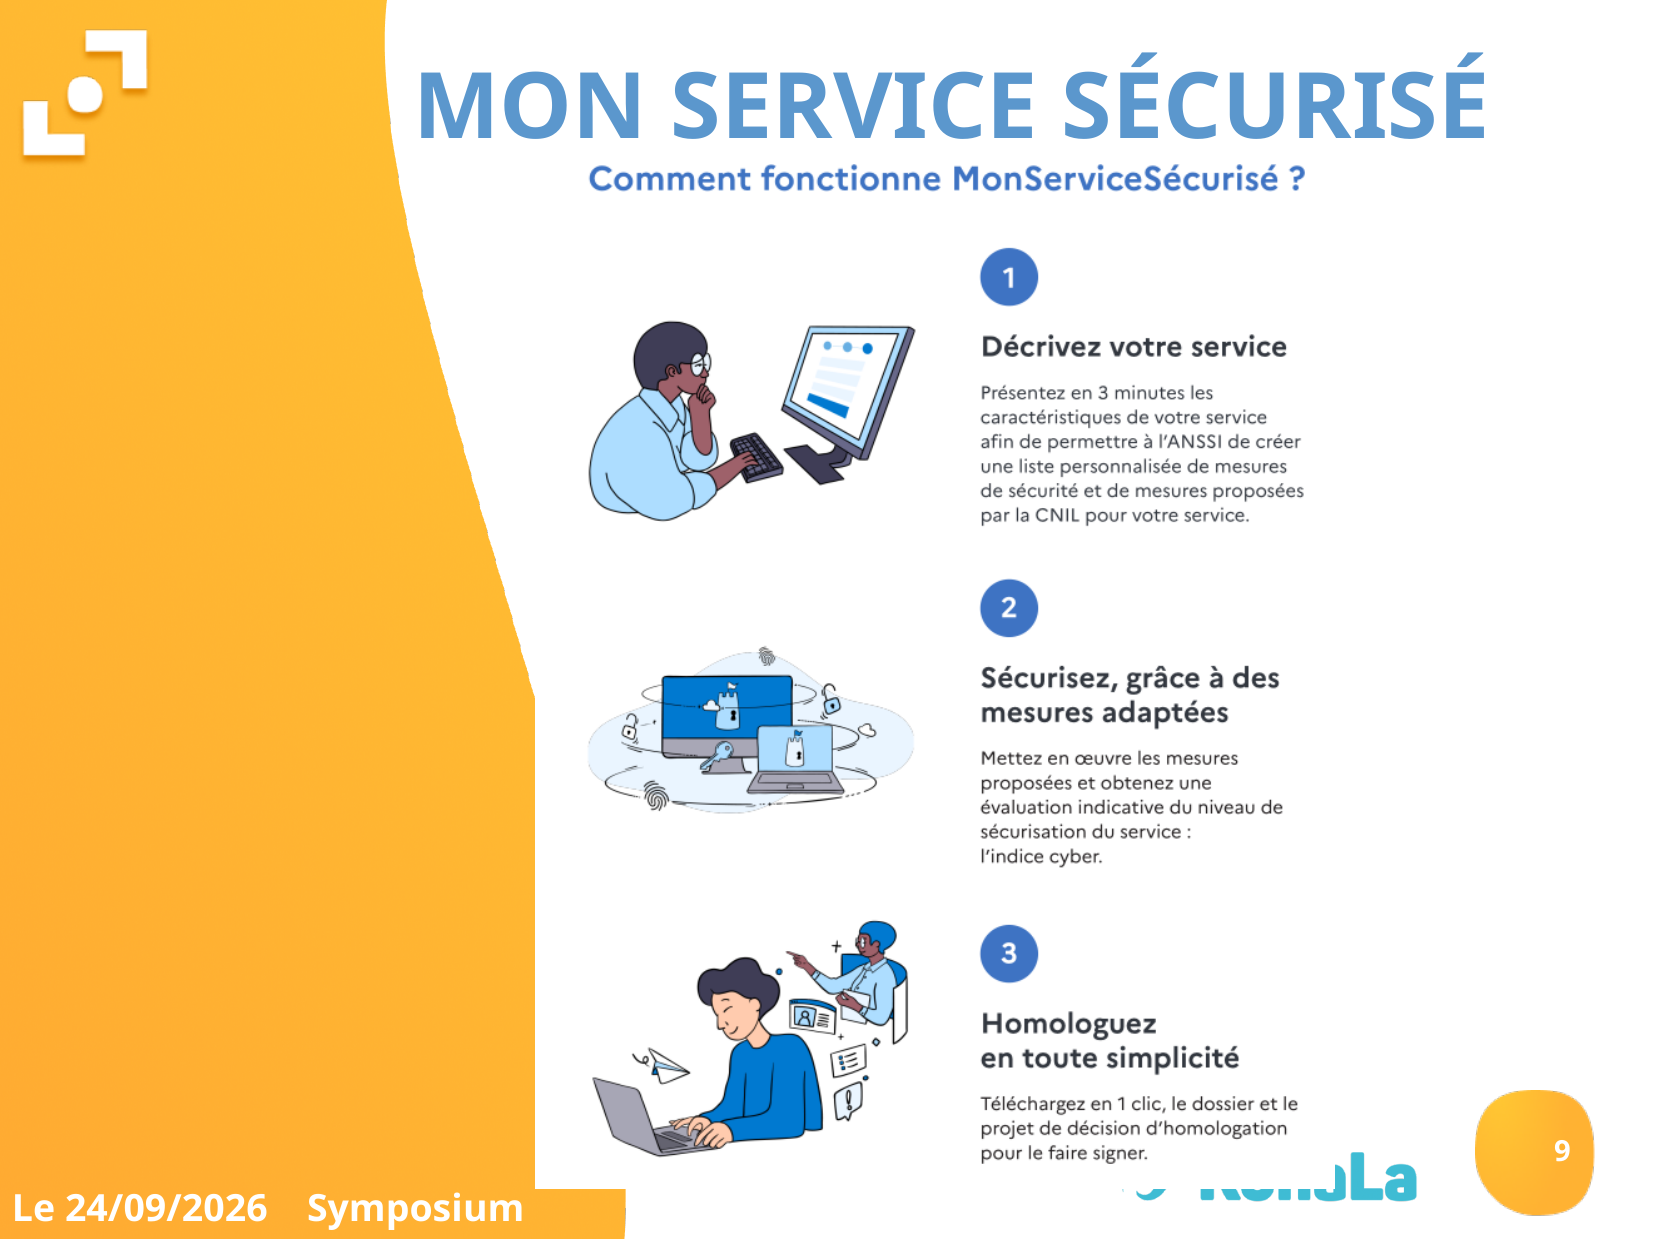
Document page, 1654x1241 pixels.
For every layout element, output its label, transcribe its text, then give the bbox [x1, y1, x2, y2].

picture [0, 0, 1595, 1241]
title Mon service sécurisé [413, 0, 1654, 234]
